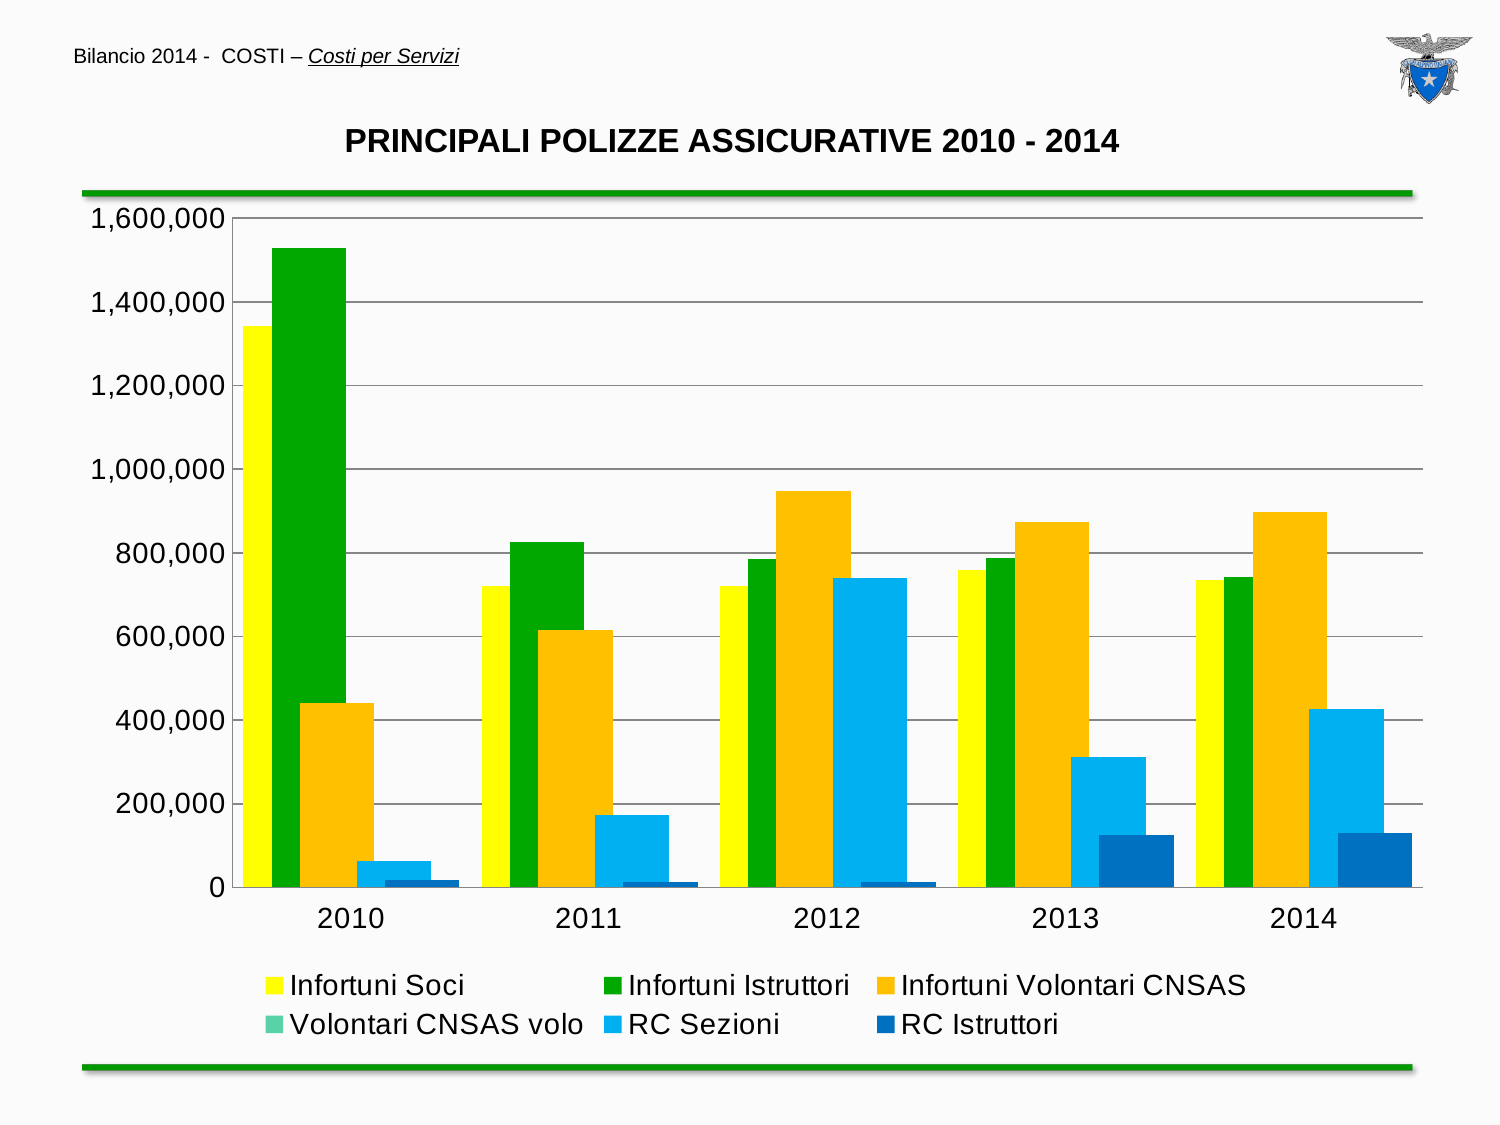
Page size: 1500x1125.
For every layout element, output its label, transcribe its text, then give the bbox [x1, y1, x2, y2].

picture [76, 184, 1424, 209]
text_box Bilancio 2014 - COSTI – Costi per Servizi [58, 35, 504, 76]
picture [1382, 29, 1477, 112]
text_box PRINCIPALI POLIZZE ASSICURATIVE 2010 - 2014 [159, 111, 1306, 168]
chart [62, 184, 1451, 1047]
picture [76, 1058, 1424, 1083]
